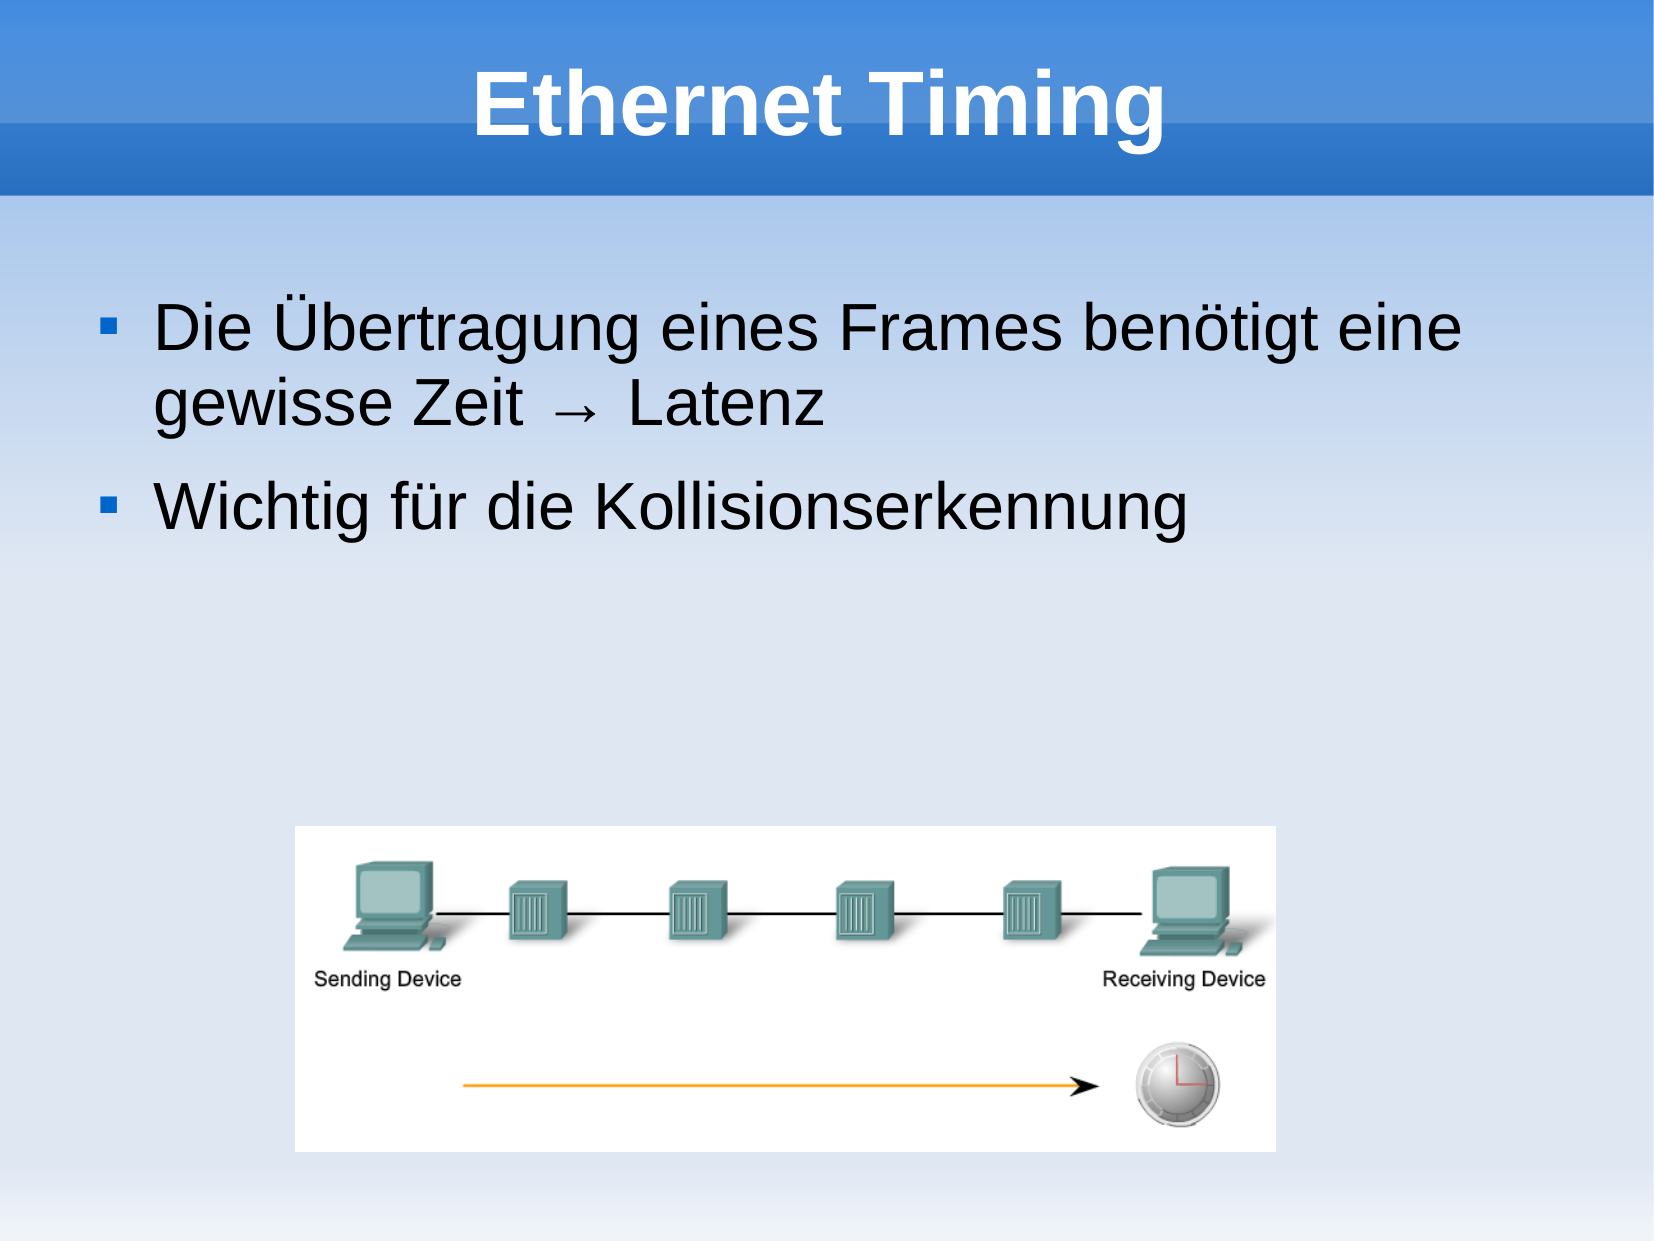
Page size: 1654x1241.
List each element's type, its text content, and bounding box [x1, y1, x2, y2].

list Die Übertragung eines Frames benötigt eine gewisse Zeit → Latenz Wichtig für die Kollisionserkennung [82, 290, 1571, 1109]
title Ethernet Timing [76, 0, 1565, 208]
picture [0, 0, 1654, 1241]
